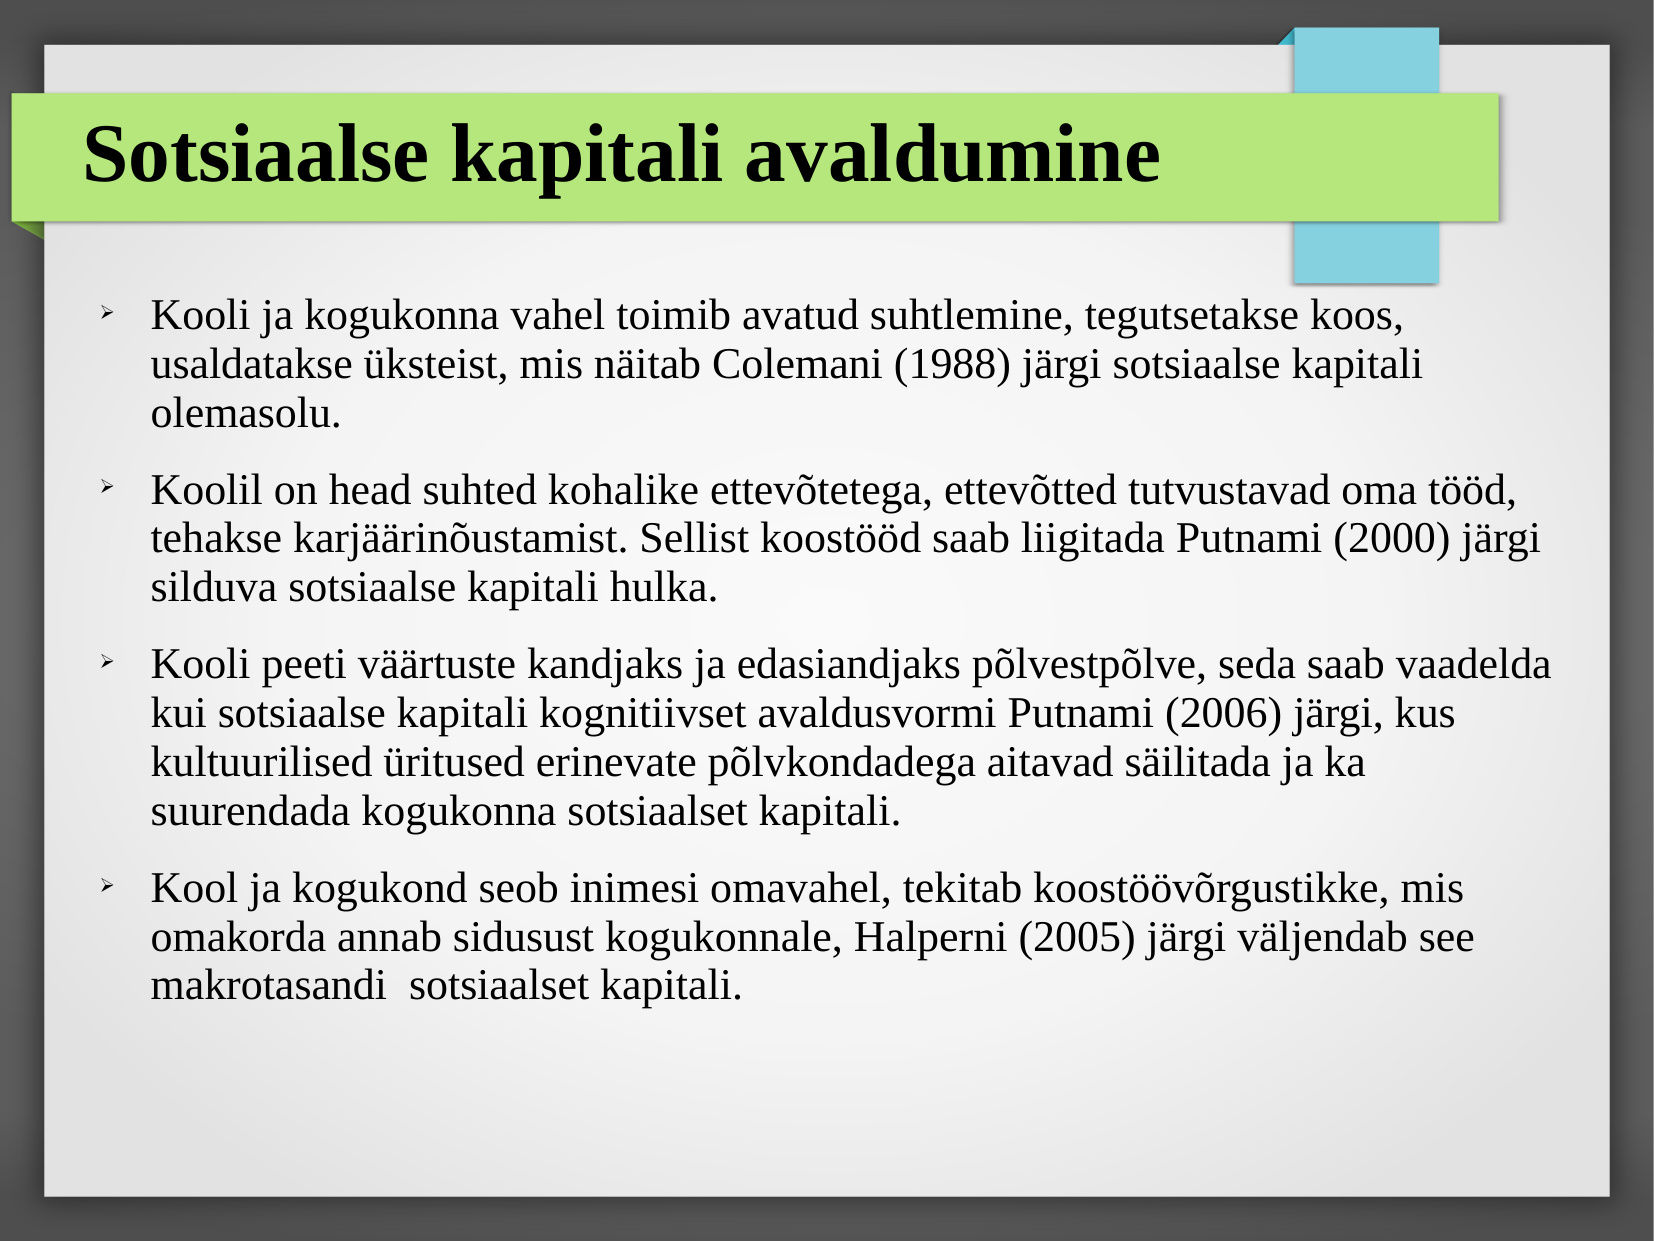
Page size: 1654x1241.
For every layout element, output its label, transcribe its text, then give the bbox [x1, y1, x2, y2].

list Kooli ja kogukonna vahel toimib avatud suhtlemine, tegutsetakse koos, usaldatakse üksteist, mis näitab Colemani (1988) järgi sotsiaalse kapitali olemasolu. Koolil on head suhted kohalike ettevõtetega, ettevõtted tutvustavad oma tööd, tehakse karjäärinõustamist. Sellist koostööd saab liigitada Putnami (2000) järgi silduva sotsiaalse kapitali hulka. Kooli peeti väärtuste kandjaks ja edasiandjaks põlvestpõlve, seda saab vaadelda kui sotsiaalse kapitali kognitiivset avaldusvormi Putnami (2006) järgi, kus kultuurilised üritused erinevate põlvkondadega aitavad säilitada ja ka suurendada kogukonna sotsiaalset kapitali. Kool ja kogukond seob inimesi omavahel, tekitab koostöövõrgustikke, mis omakorda annab sidusust kogukonnale, Halperni (2005) järgi väljendab see makrotasandi sotsiaalset kapitali. [82, 290, 1571, 1010]
title Sotsiaalse kapitali avaldumine [82, 49, 1571, 257]
picture [0, 0, 1654, 1241]
